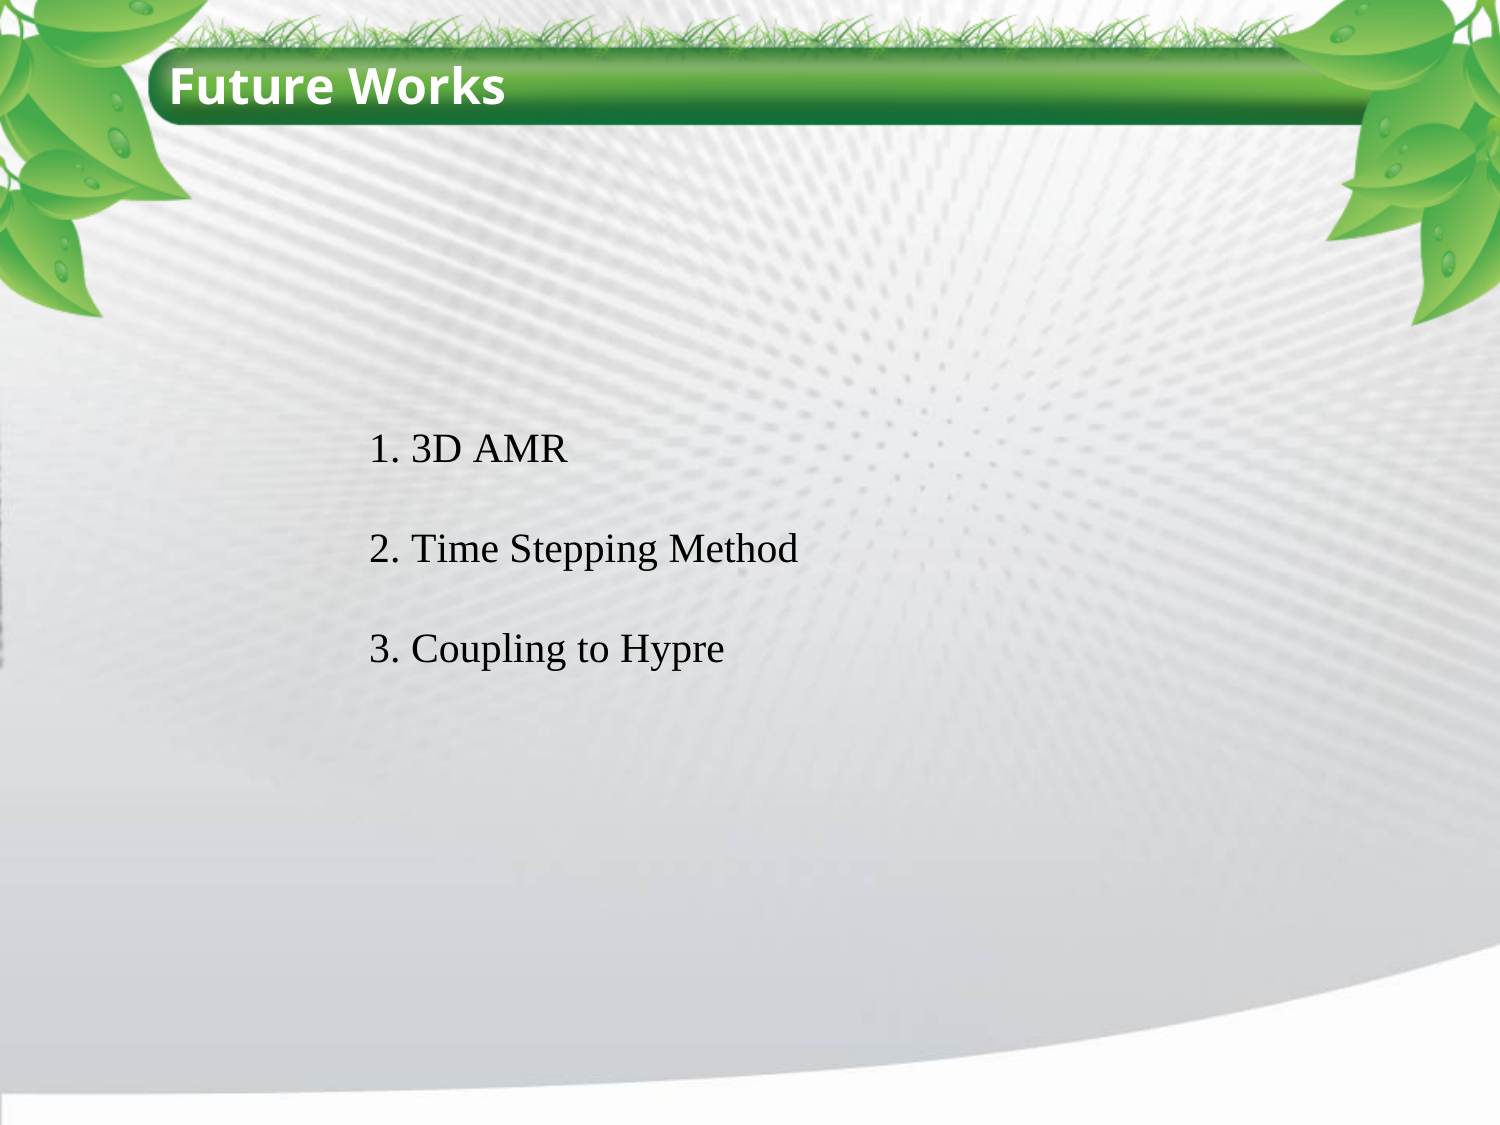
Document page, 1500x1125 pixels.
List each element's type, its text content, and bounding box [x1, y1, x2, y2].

picture [0, 0, 1500, 1125]
text_box Future Works [153, 47, 527, 183]
text_box 1. 3D AMR 2. Time Stepping Method 3. Coupling to Hypre [354, 413, 1034, 768]
